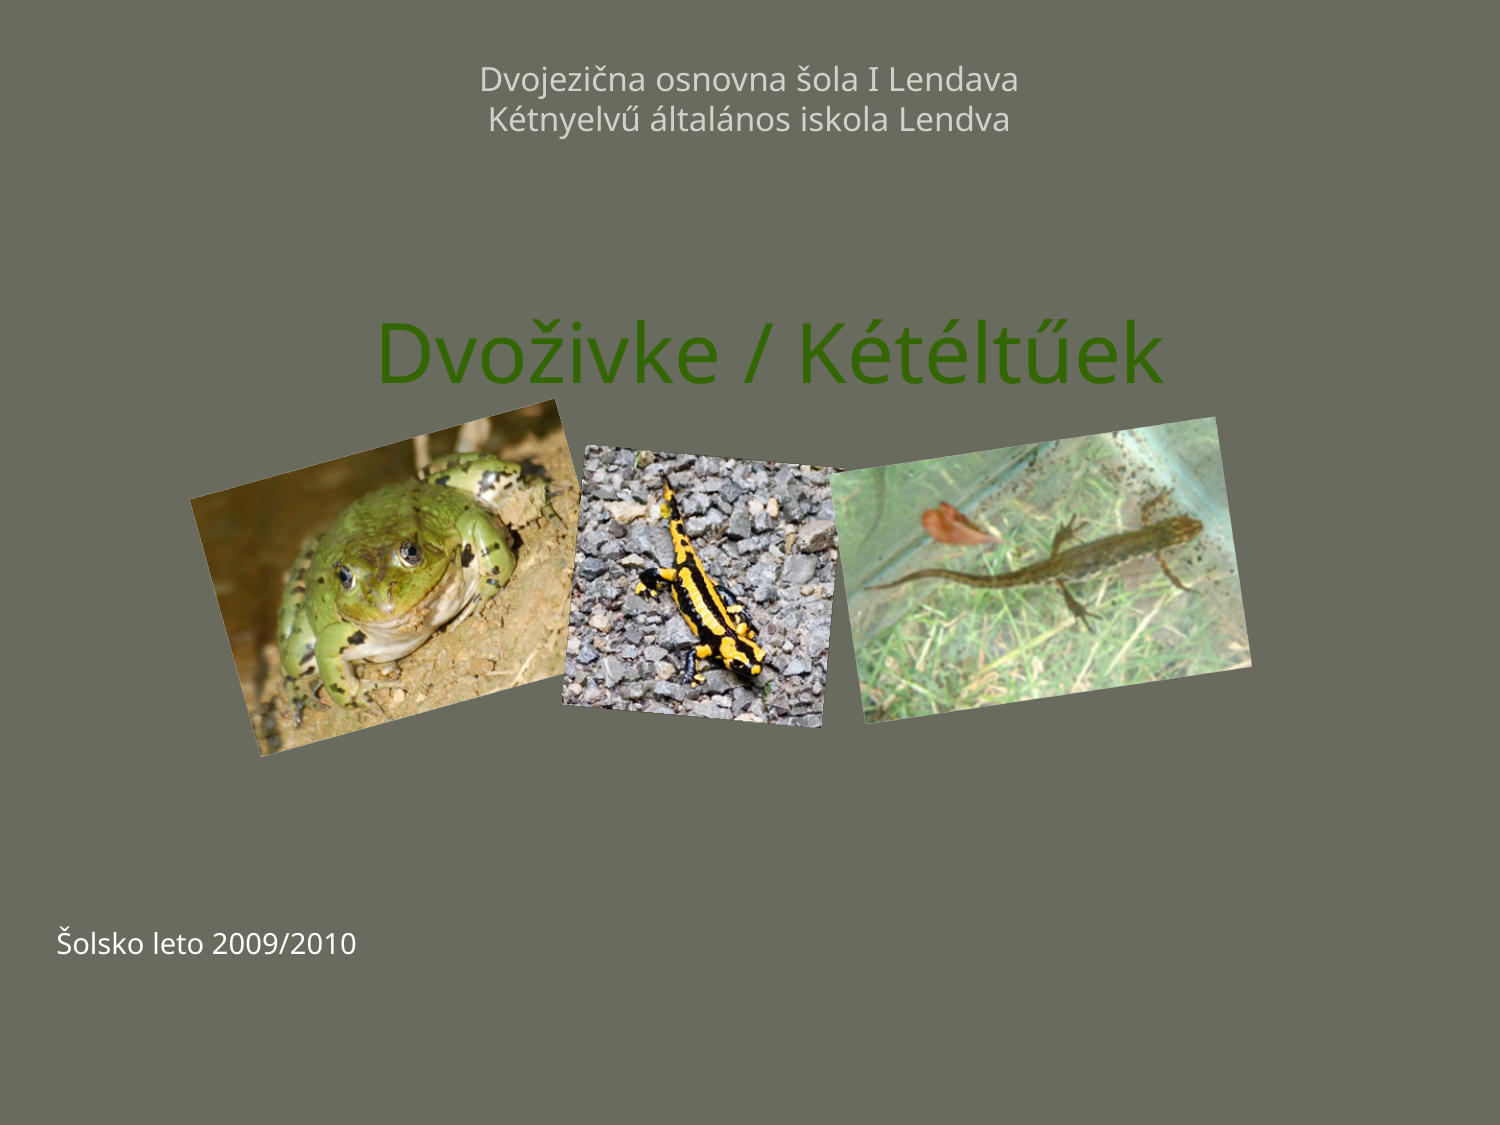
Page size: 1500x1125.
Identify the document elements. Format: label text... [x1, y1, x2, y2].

title Dvojezična osnovna šola I Lendava Kétnyelvű általános iskola Lendva [112, 0, 1388, 196]
subtitle Dvoživke / Kétéltűek Šolsko leto 2009/2010 [41, 196, 1500, 1125]
picture [189, 398, 1252, 757]
